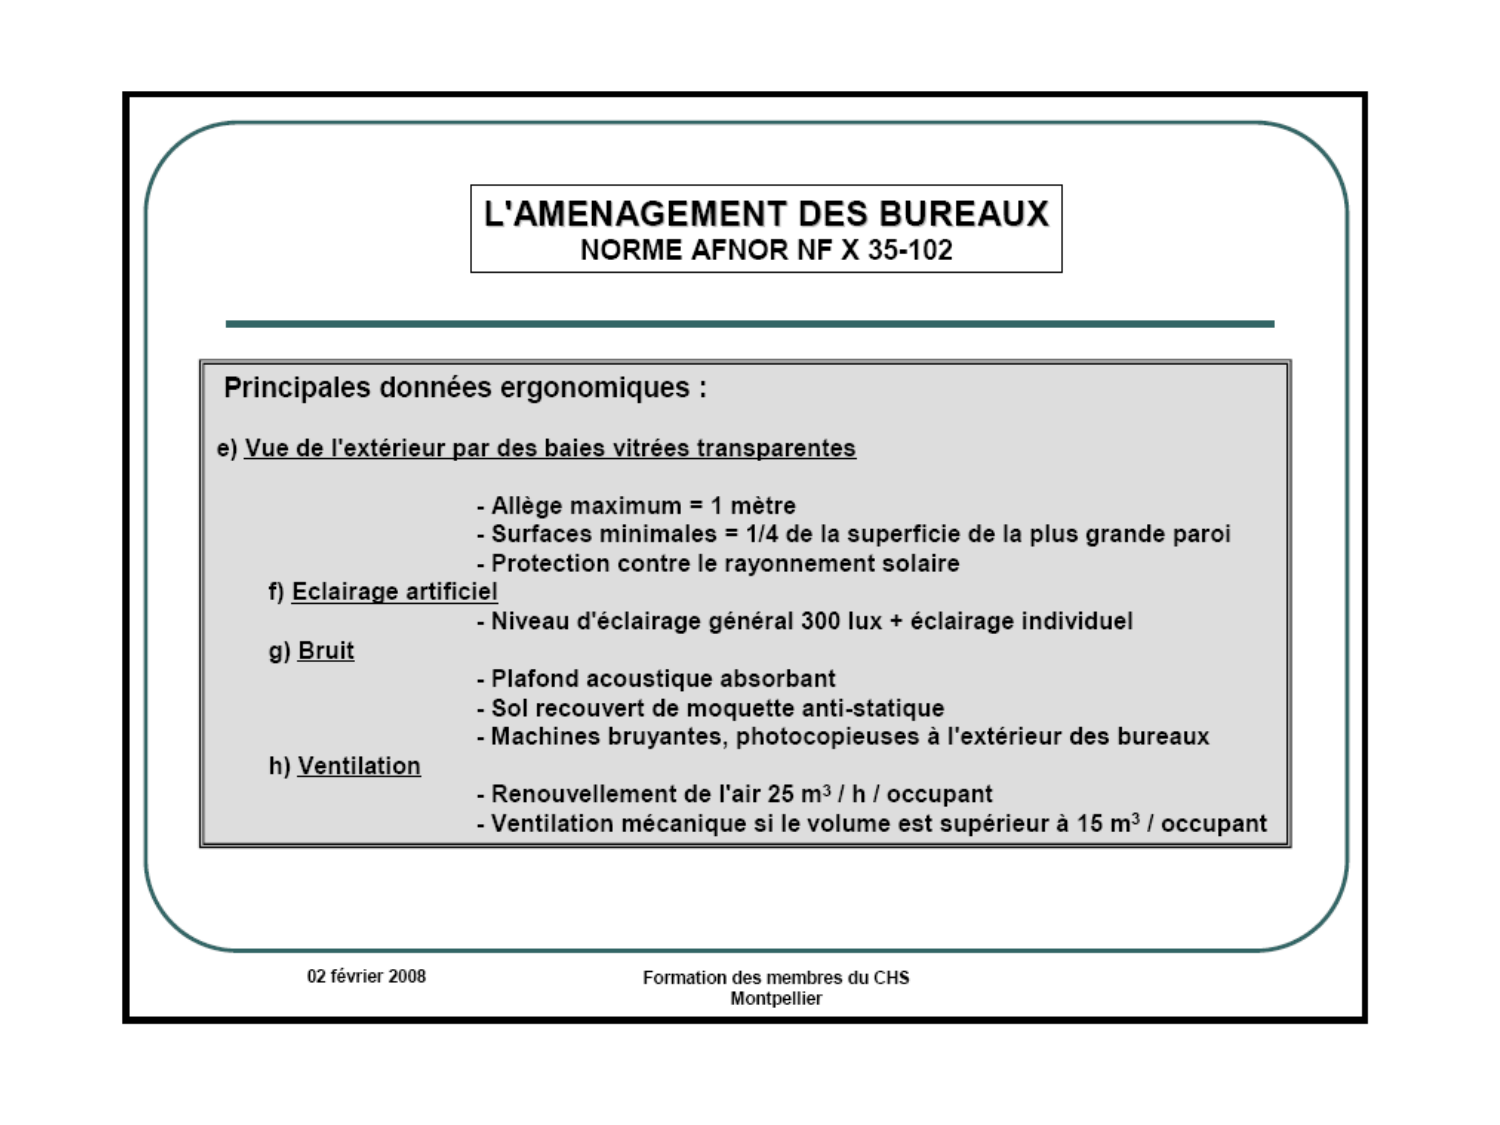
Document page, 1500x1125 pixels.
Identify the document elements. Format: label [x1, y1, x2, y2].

picture [118, 90, 1382, 1035]
